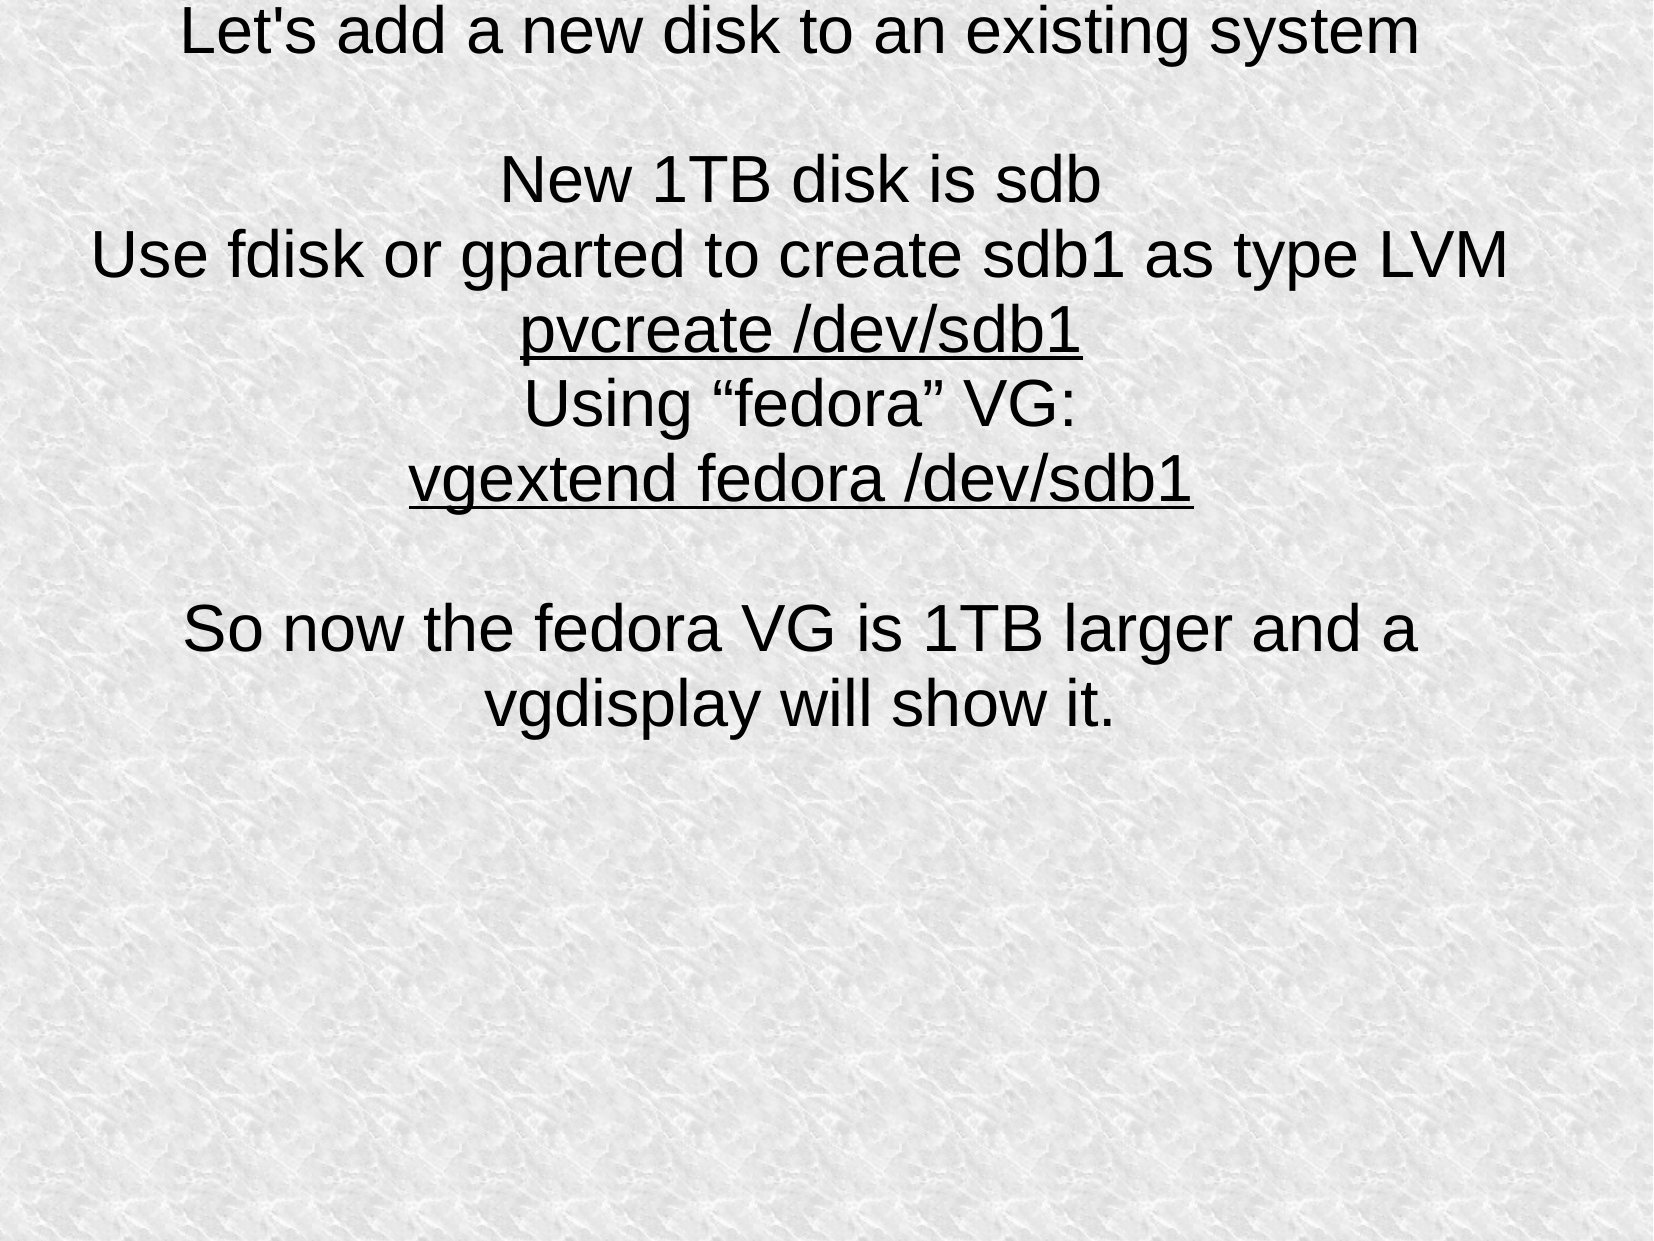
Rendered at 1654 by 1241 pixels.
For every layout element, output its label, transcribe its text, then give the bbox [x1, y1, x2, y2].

subtitle Let's add a new disk to an existing system New 1TB disk is sdb Use fdisk or gparted to create sdb1 as type LVM pvcreate /dev/sdb1 Using “fedora” VG: vgextend fedora /dev/sdb1 So now the fedora VG is 1TB larger and a vgdisplay will show it. [57, 0, 1546, 816]
picture [0, 0, 1654, 1241]
